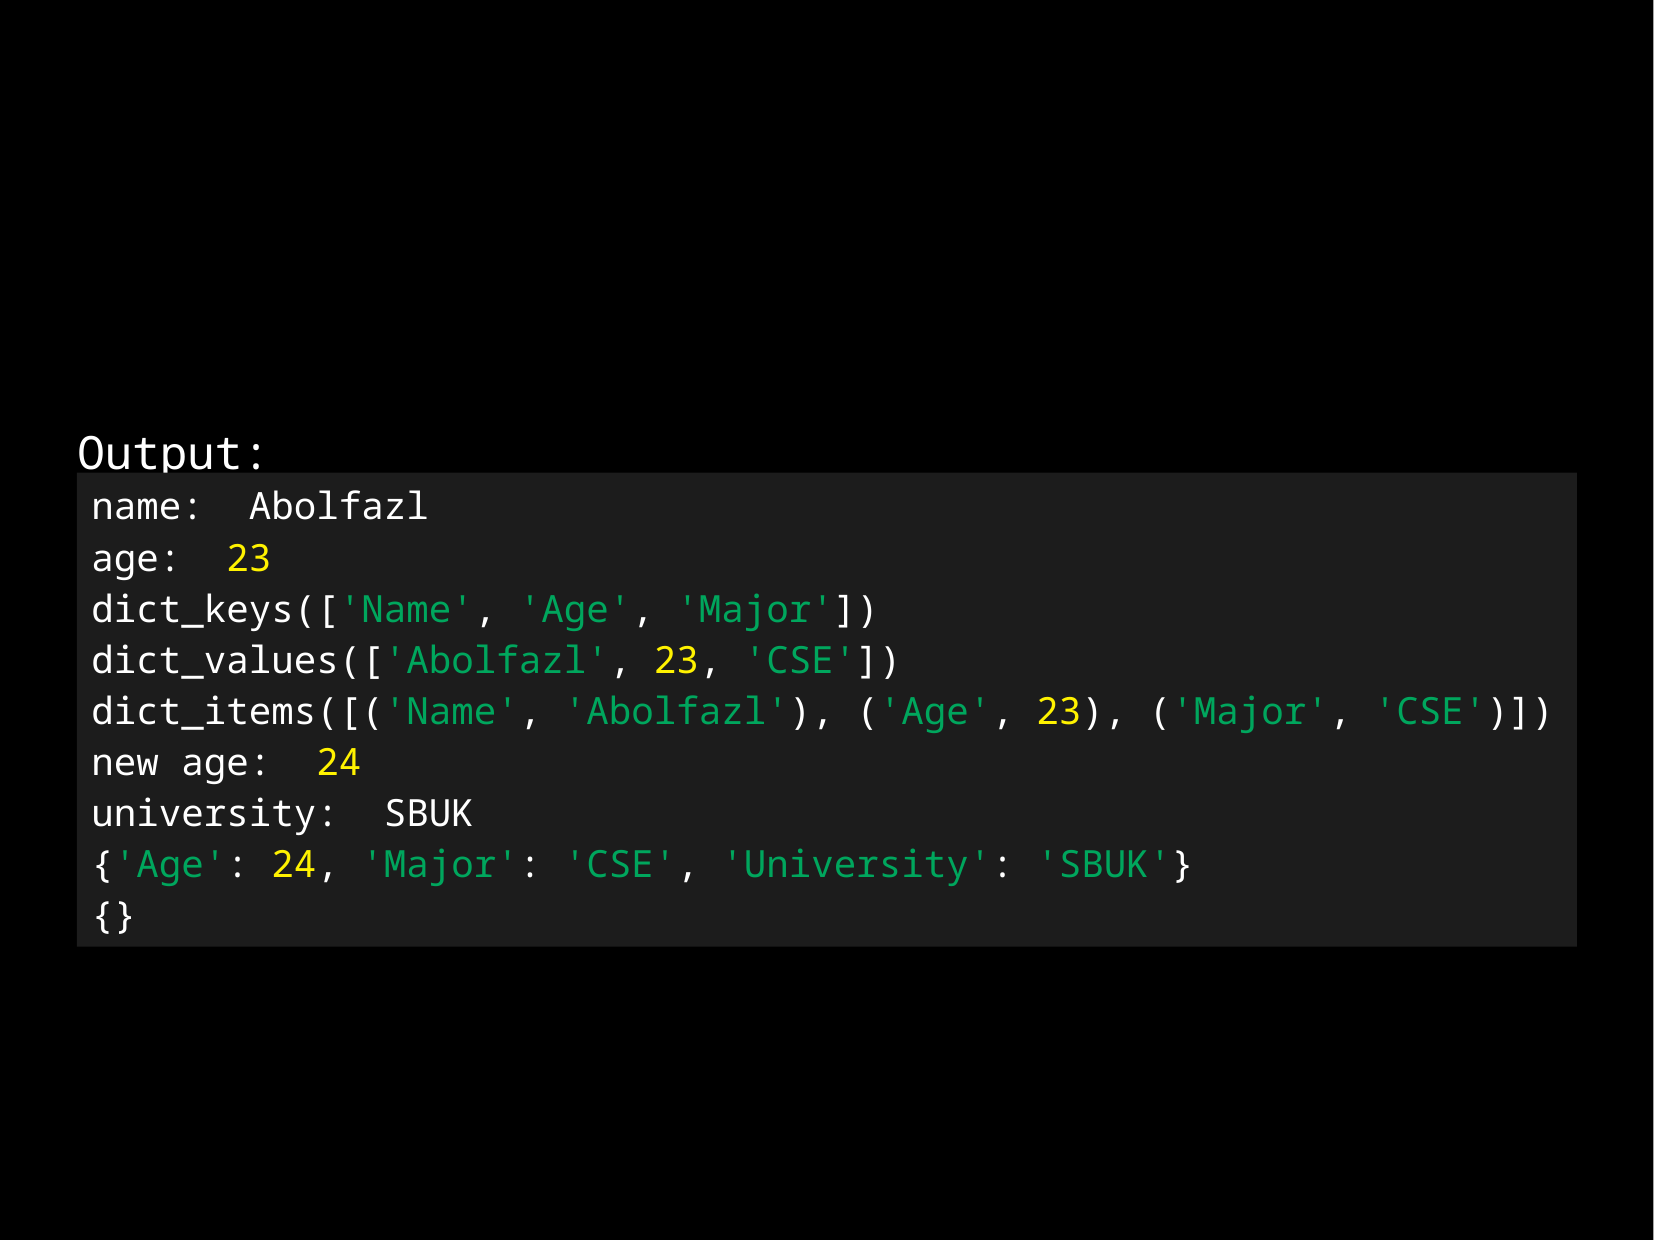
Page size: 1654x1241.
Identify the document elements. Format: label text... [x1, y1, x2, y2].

text_box name: Abolfazl age: 23 dict_keys(['Name', 'Age', 'Major']) dict_values(['Abolfazl', 23, 'CSE']) dict_items([('Name', 'Abolfazl'), ('Age', 23), ('Major', 'CSE')]) new age: 24 university: SBUK {'Age': 24, 'Major': 'CSE', 'University': 'SBUK'} {} [76, 472, 1577, 828]
text_box Output: [62, 413, 1591, 478]
